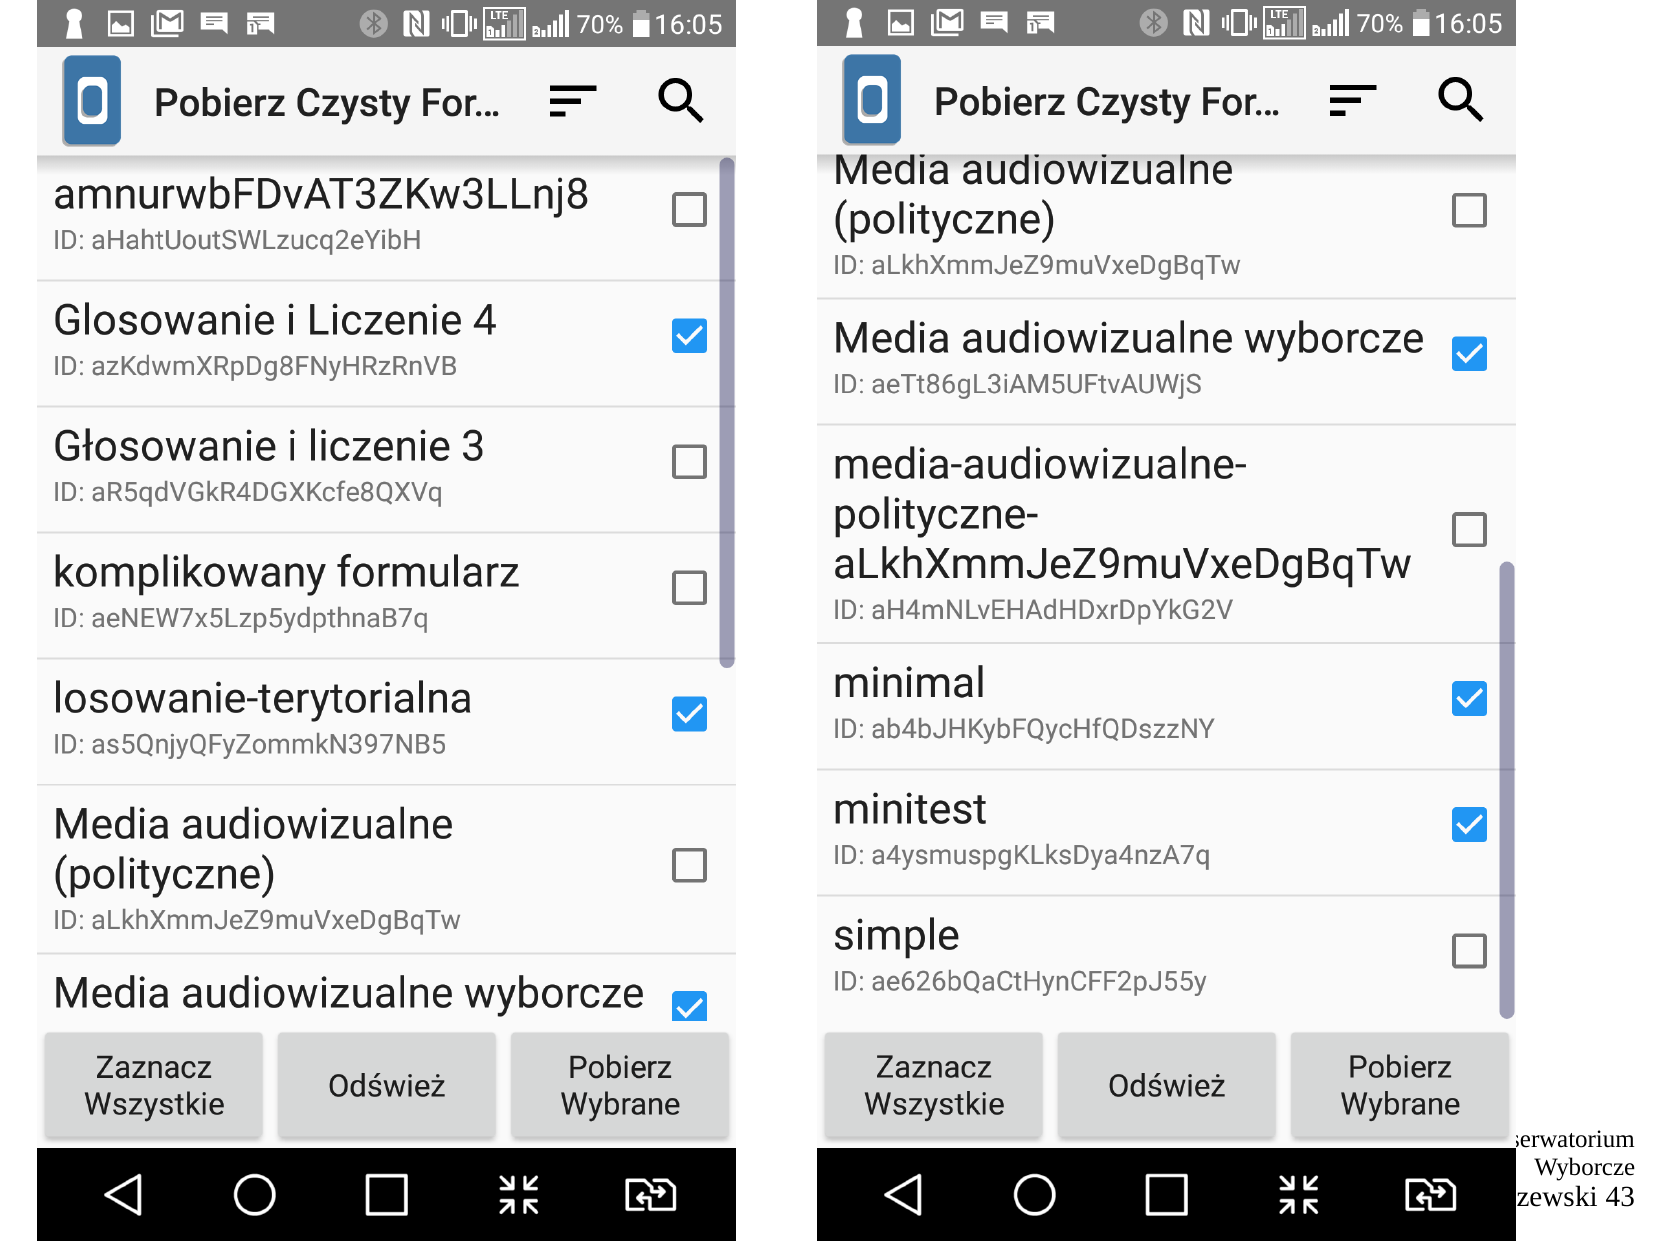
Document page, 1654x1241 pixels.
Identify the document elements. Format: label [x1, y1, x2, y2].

picture [817, 0, 1516, 1241]
picture [37, 0, 736, 1241]
